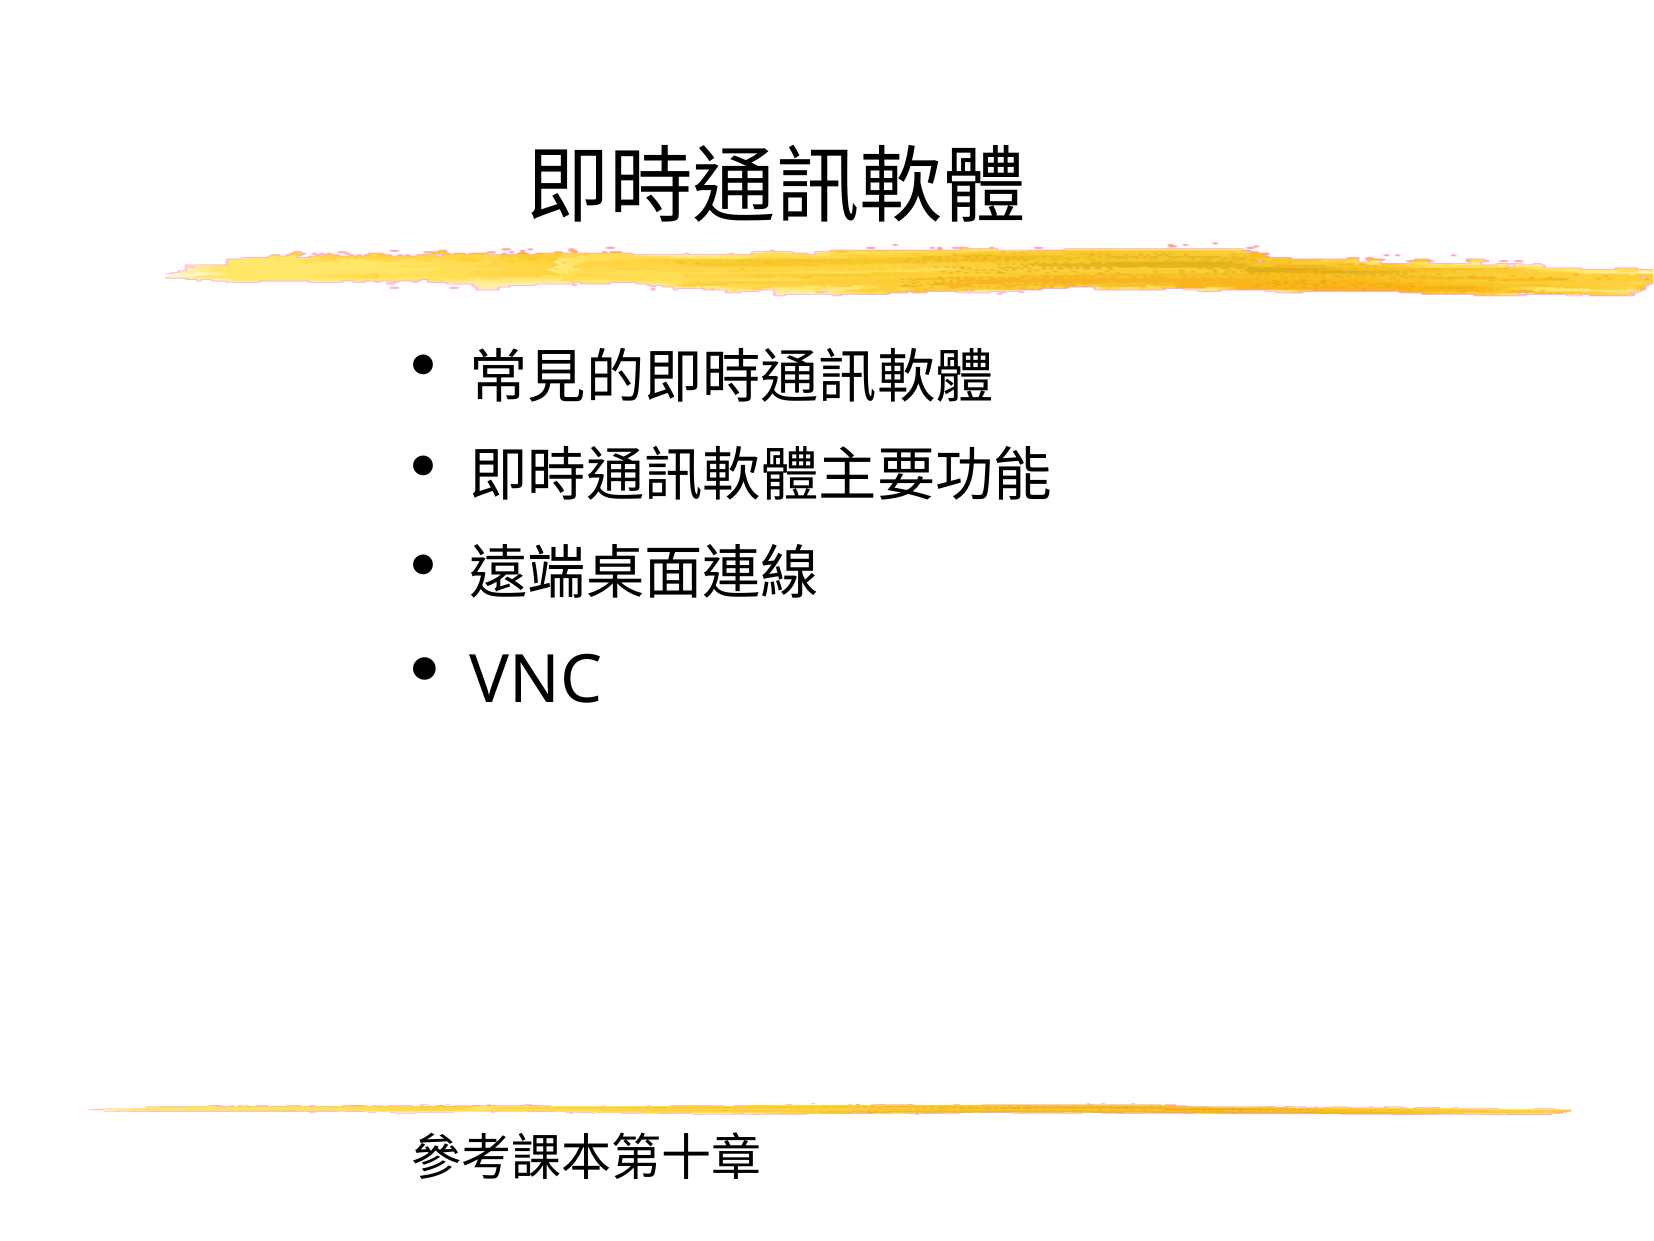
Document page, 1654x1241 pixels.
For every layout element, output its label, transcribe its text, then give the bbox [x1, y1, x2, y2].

picture [82, 1102, 1571, 1117]
picture [165, 237, 1654, 308]
text_box 參考課本第十章 [396, 1109, 844, 1193]
title 即時通訊軟體 [73, 25, 1479, 249]
list 常見的即時通訊軟體 即時通訊軟體主要功能 遠端桌面連線 VNC [398, 316, 1388, 1077]
